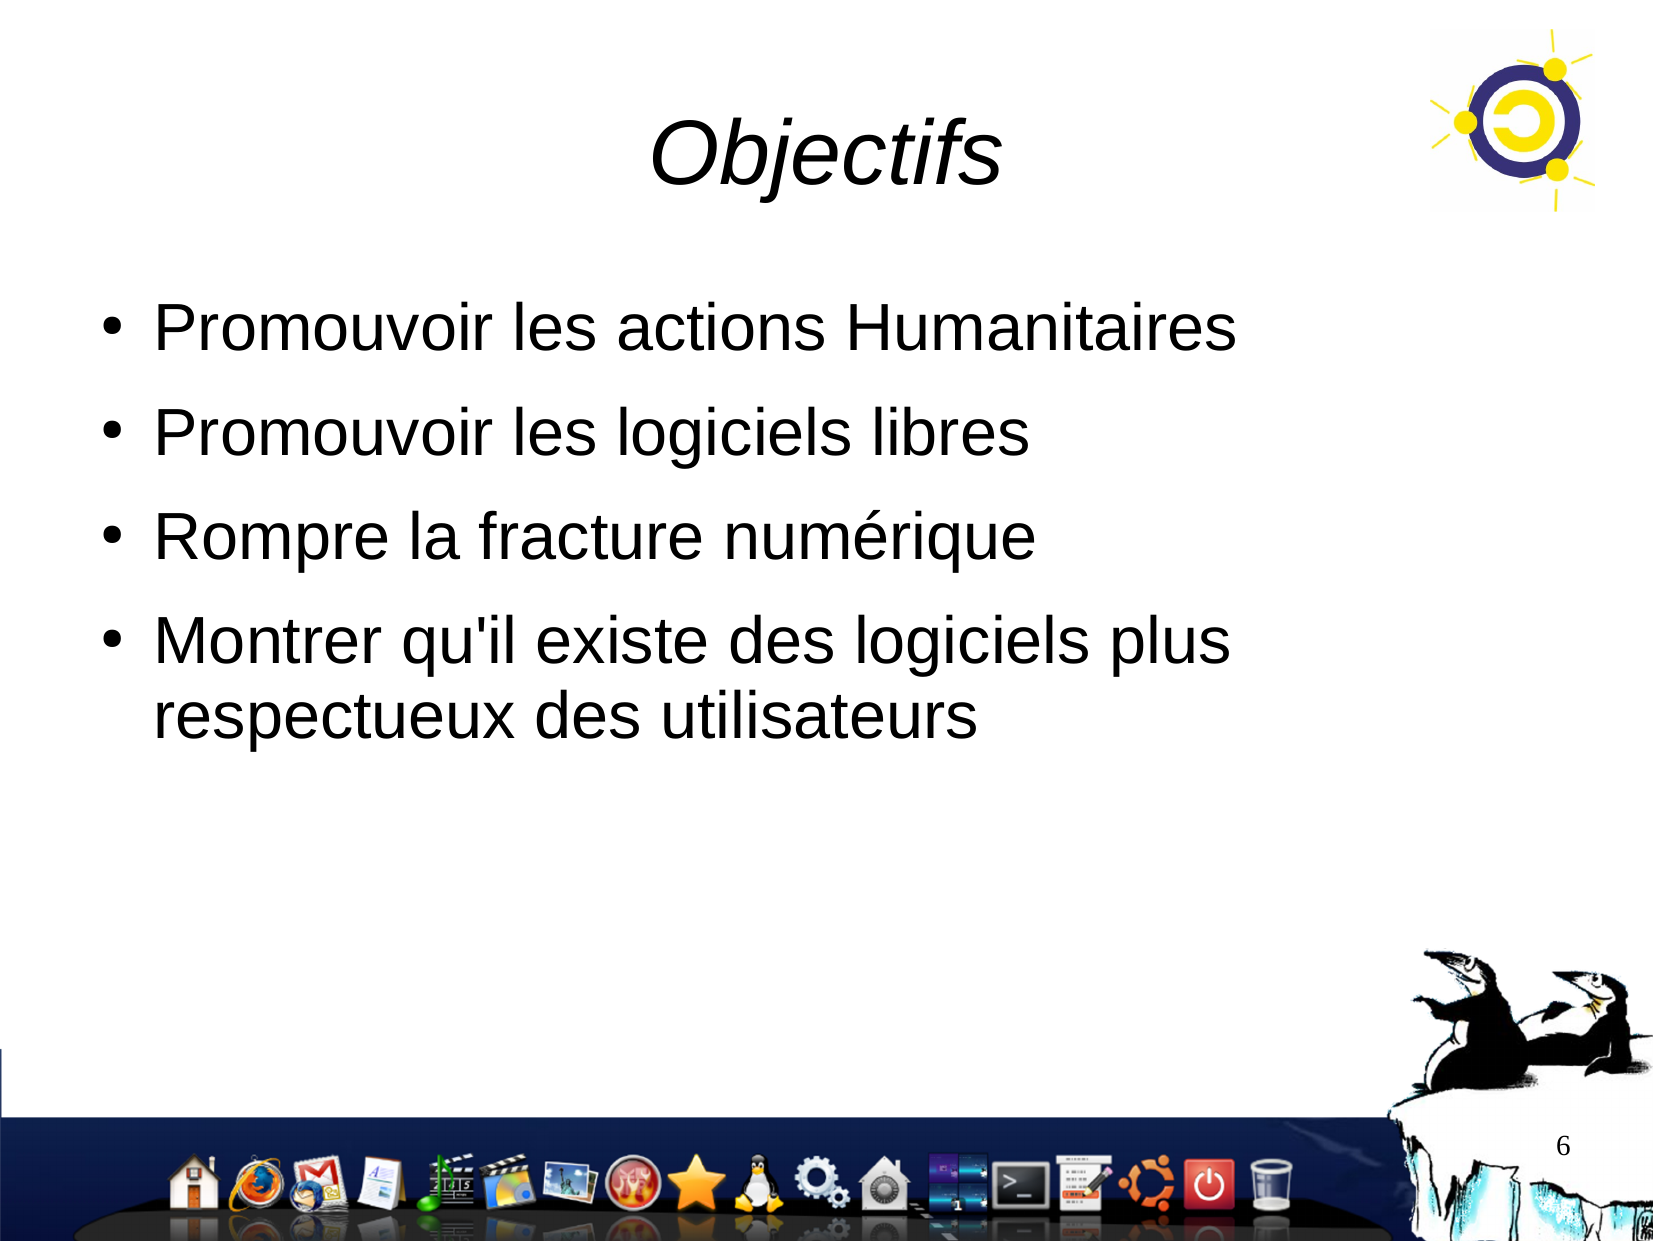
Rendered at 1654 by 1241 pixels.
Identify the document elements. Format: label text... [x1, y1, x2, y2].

list Promouvoir les actions Humanitaires Promouvoir les logiciels libres Rompre la fracture numérique Montrer qu'il existe des logiciels plus respectueux des utilisateurs [82, 290, 1571, 1109]
picture [0, 29, 1653, 1241]
title Objectifs [82, 49, 1571, 257]
